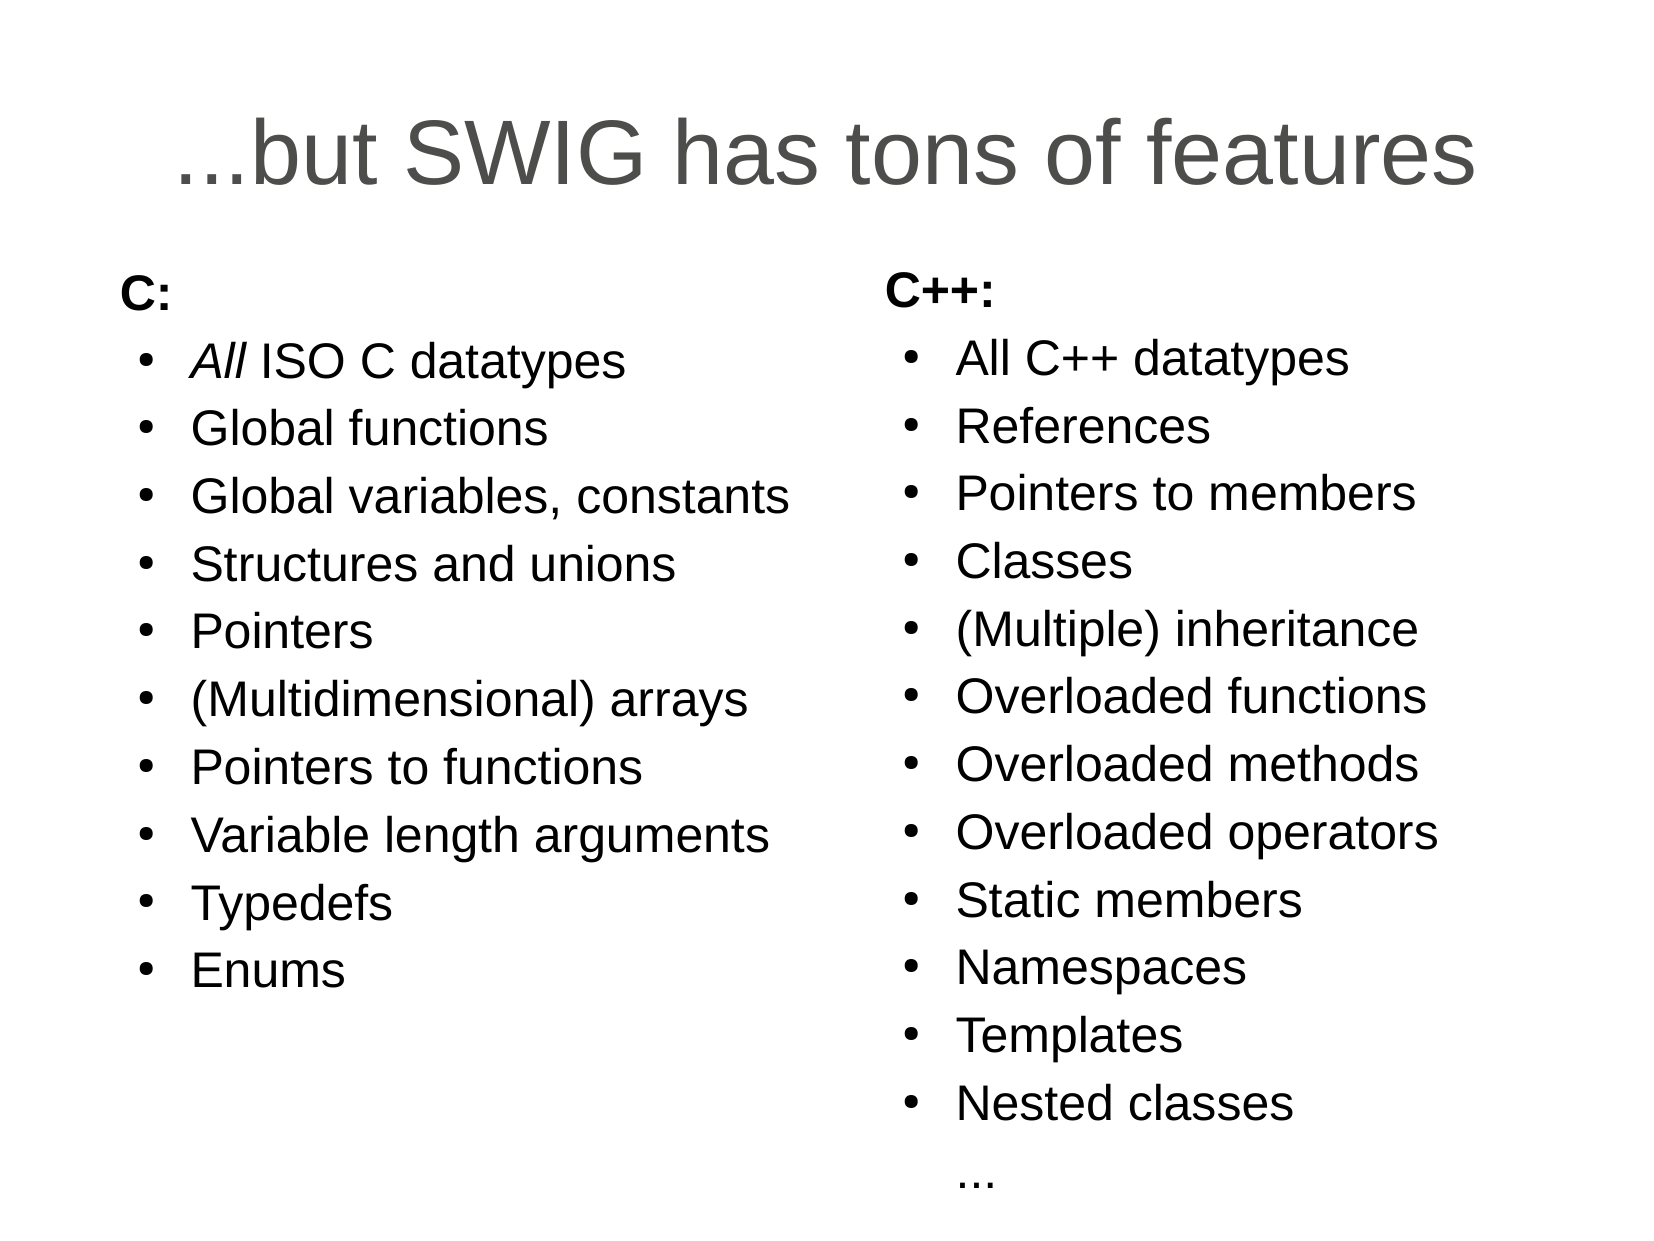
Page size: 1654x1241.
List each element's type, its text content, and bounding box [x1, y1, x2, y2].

text_box C: All ISO C datatypes Global functions Global variables, constants Structures and unions Pointers (Multidimensional) arrays Pointers to functions Variable length arguments Typedefs Enums [105, 257, 826, 1126]
text_box C++: All C++ datatypes References Pointers to members Classes (Multiple) inheritance Overloaded functions Overloaded methods Overloaded operators Static members Namespaces Templates Nested classes ... [870, 255, 1591, 1207]
title ...but SWIG has tons of features [82, 49, 1571, 257]
